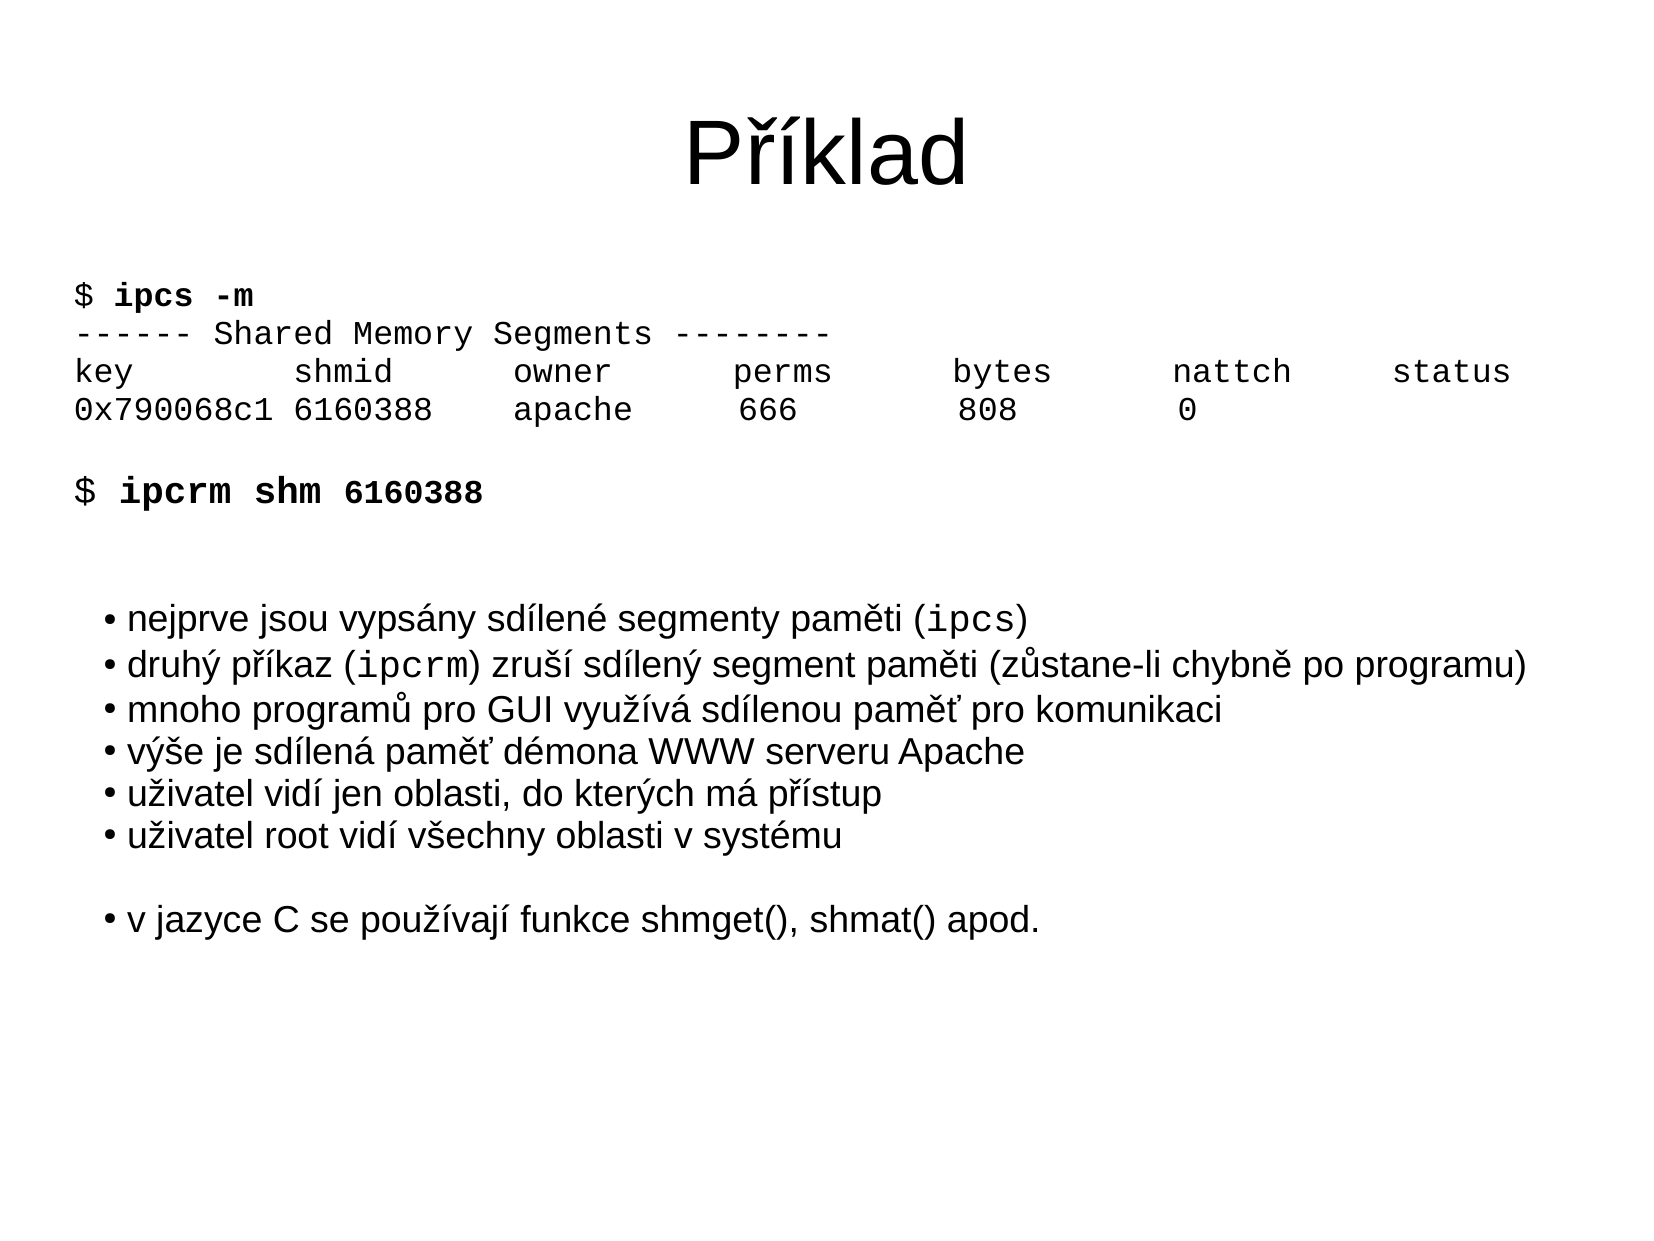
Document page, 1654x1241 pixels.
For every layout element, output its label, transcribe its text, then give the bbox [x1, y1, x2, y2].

text_box $ ipcs -m ------ Shared Memory Segments -------- key shmid owner perms bytes nattch status 0x790068c1 6160388 apache 666 808 0 $ ipcrm shm 6160388 [59, 271, 1595, 561]
title Příklad [82, 49, 1571, 257]
text_box nejprve jsou vypsány sdílené segmenty paměti (ipcs) druhý příkaz (ipcrm) zruší sdílený segment paměti (zůstane-li chybně po programu) mnoho programů pro GUI využívá sdílenou paměť pro komunikaci výše je sdílená paměť démona WWW serveru Apache uživatel vidí jen oblasti, do kterých má přístup uživatel root vidí všechny oblasti v systému v jazyce C se používají funkce shmget(), shmat() apod. [88, 590, 1595, 948]
